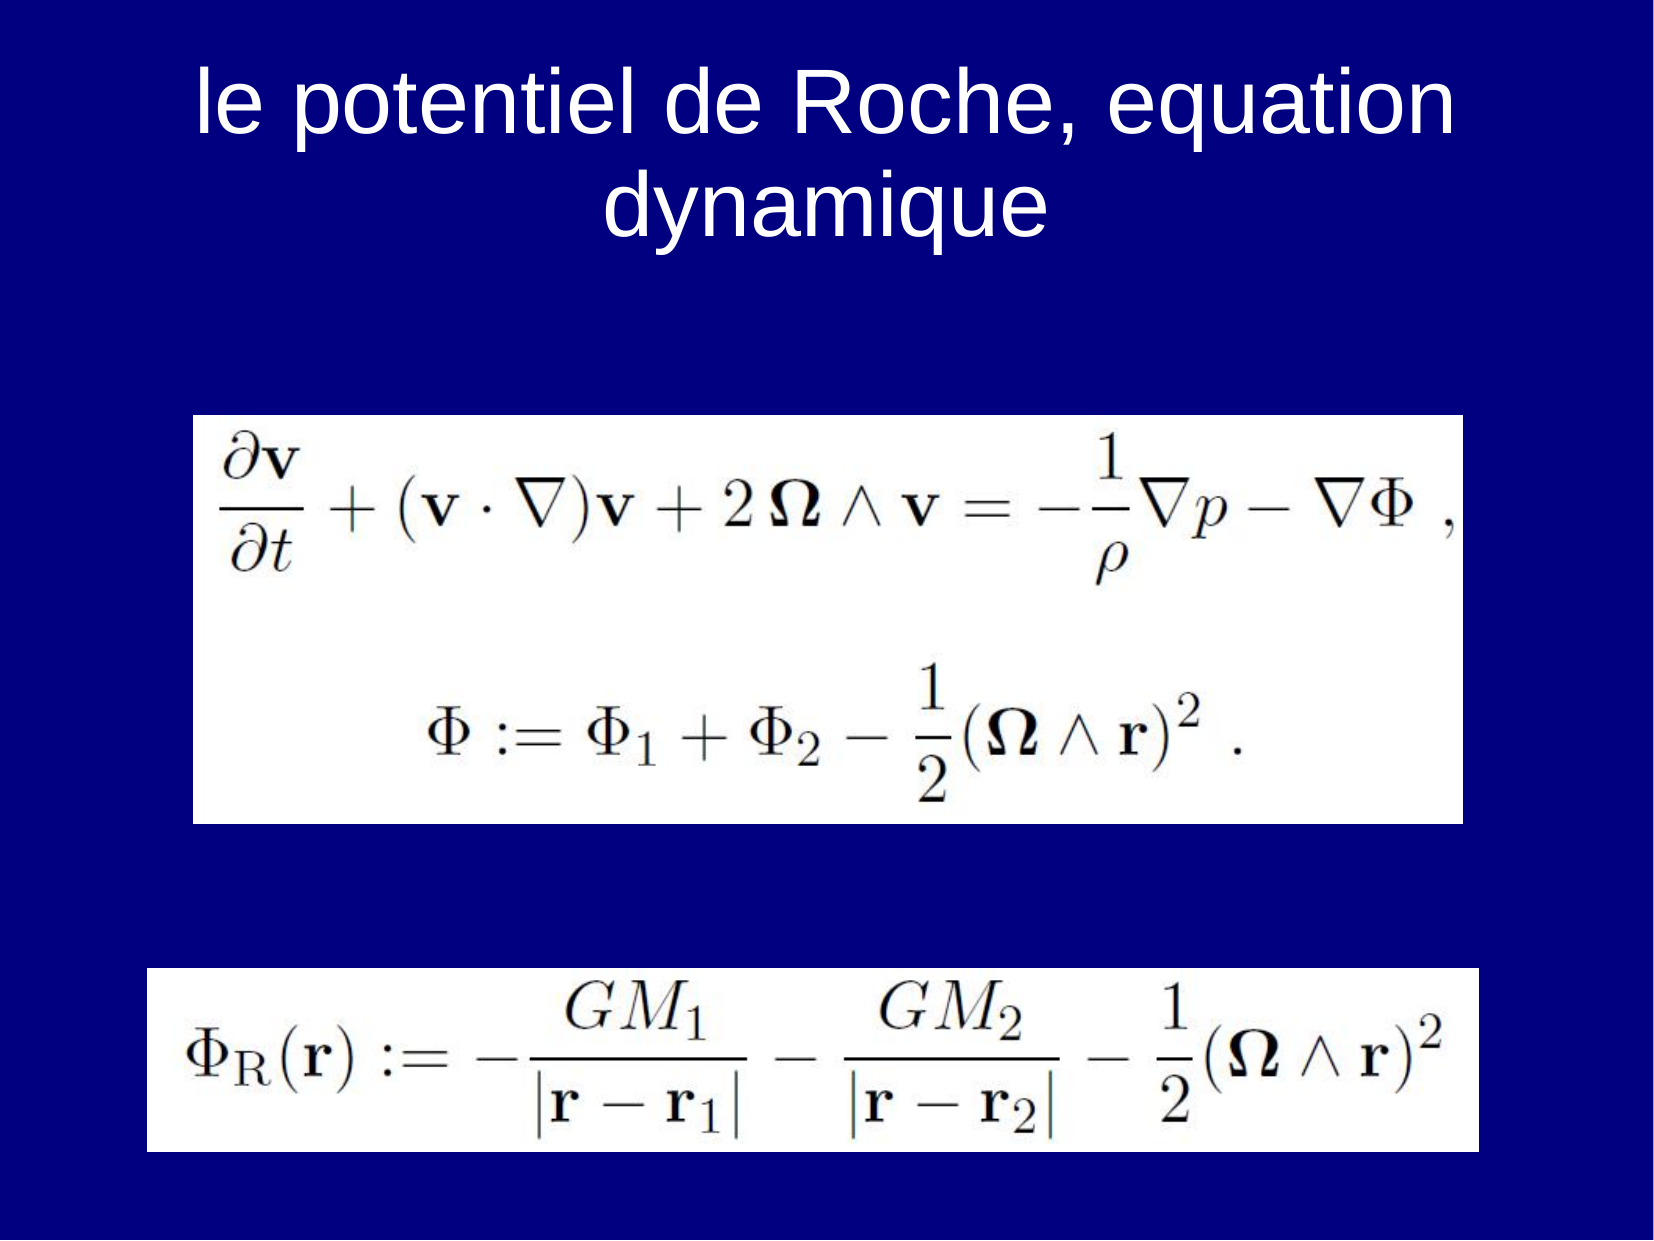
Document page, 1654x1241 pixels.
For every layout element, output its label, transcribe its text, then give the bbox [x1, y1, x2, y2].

picture [193, 415, 1463, 824]
picture [147, 968, 1479, 1152]
title le potentiel de Roche, equation dynamique [82, 49, 1571, 257]
